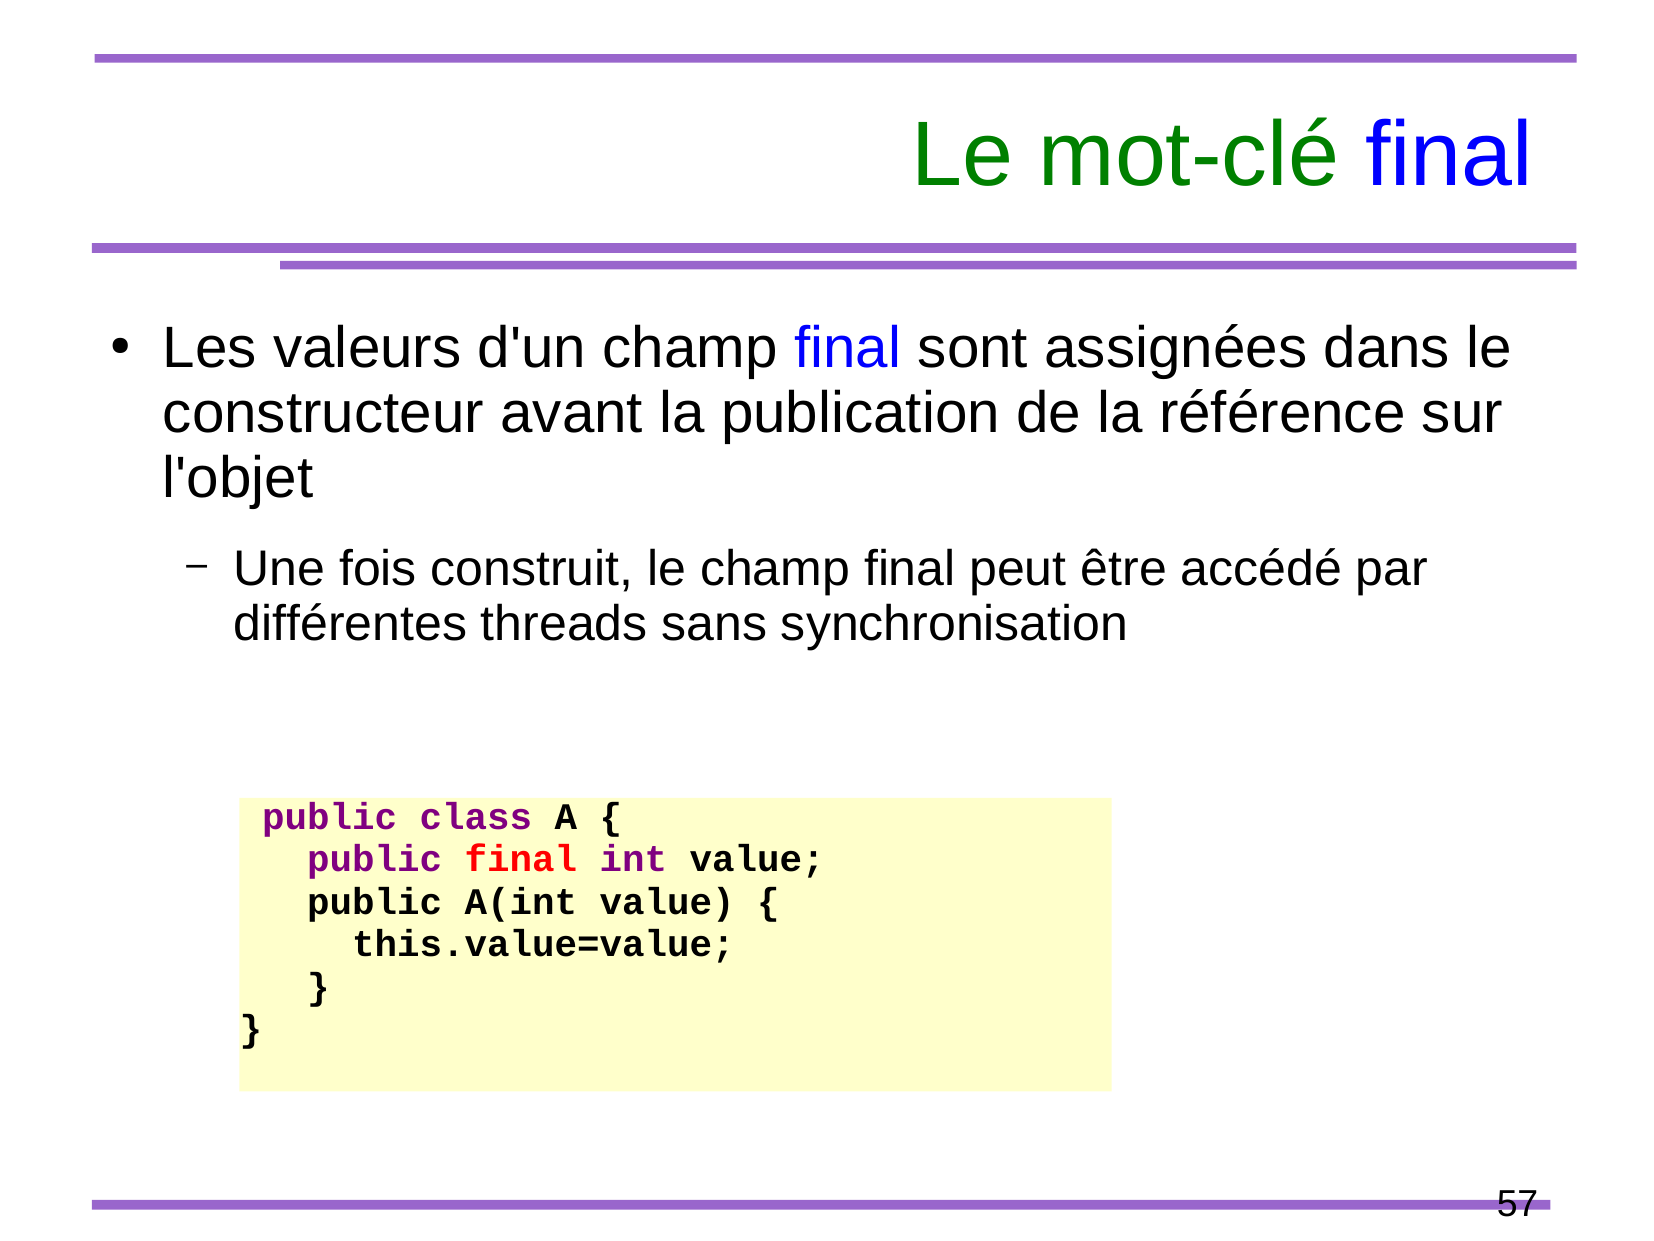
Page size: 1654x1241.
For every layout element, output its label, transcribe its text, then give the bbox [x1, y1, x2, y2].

title Le mot-clé final [121, 49, 1534, 257]
list Les valeurs d'un champ final sont assignées dans le constructeur avant la publication de la référence sur l'objet Une fois construit, le champ final peut être accédé par différentes threads sans synchronisation [92, 315, 1563, 732]
text_box public class A { public final int value; public A(int value) { this.value=value; } } [239, 797, 1112, 1092]
